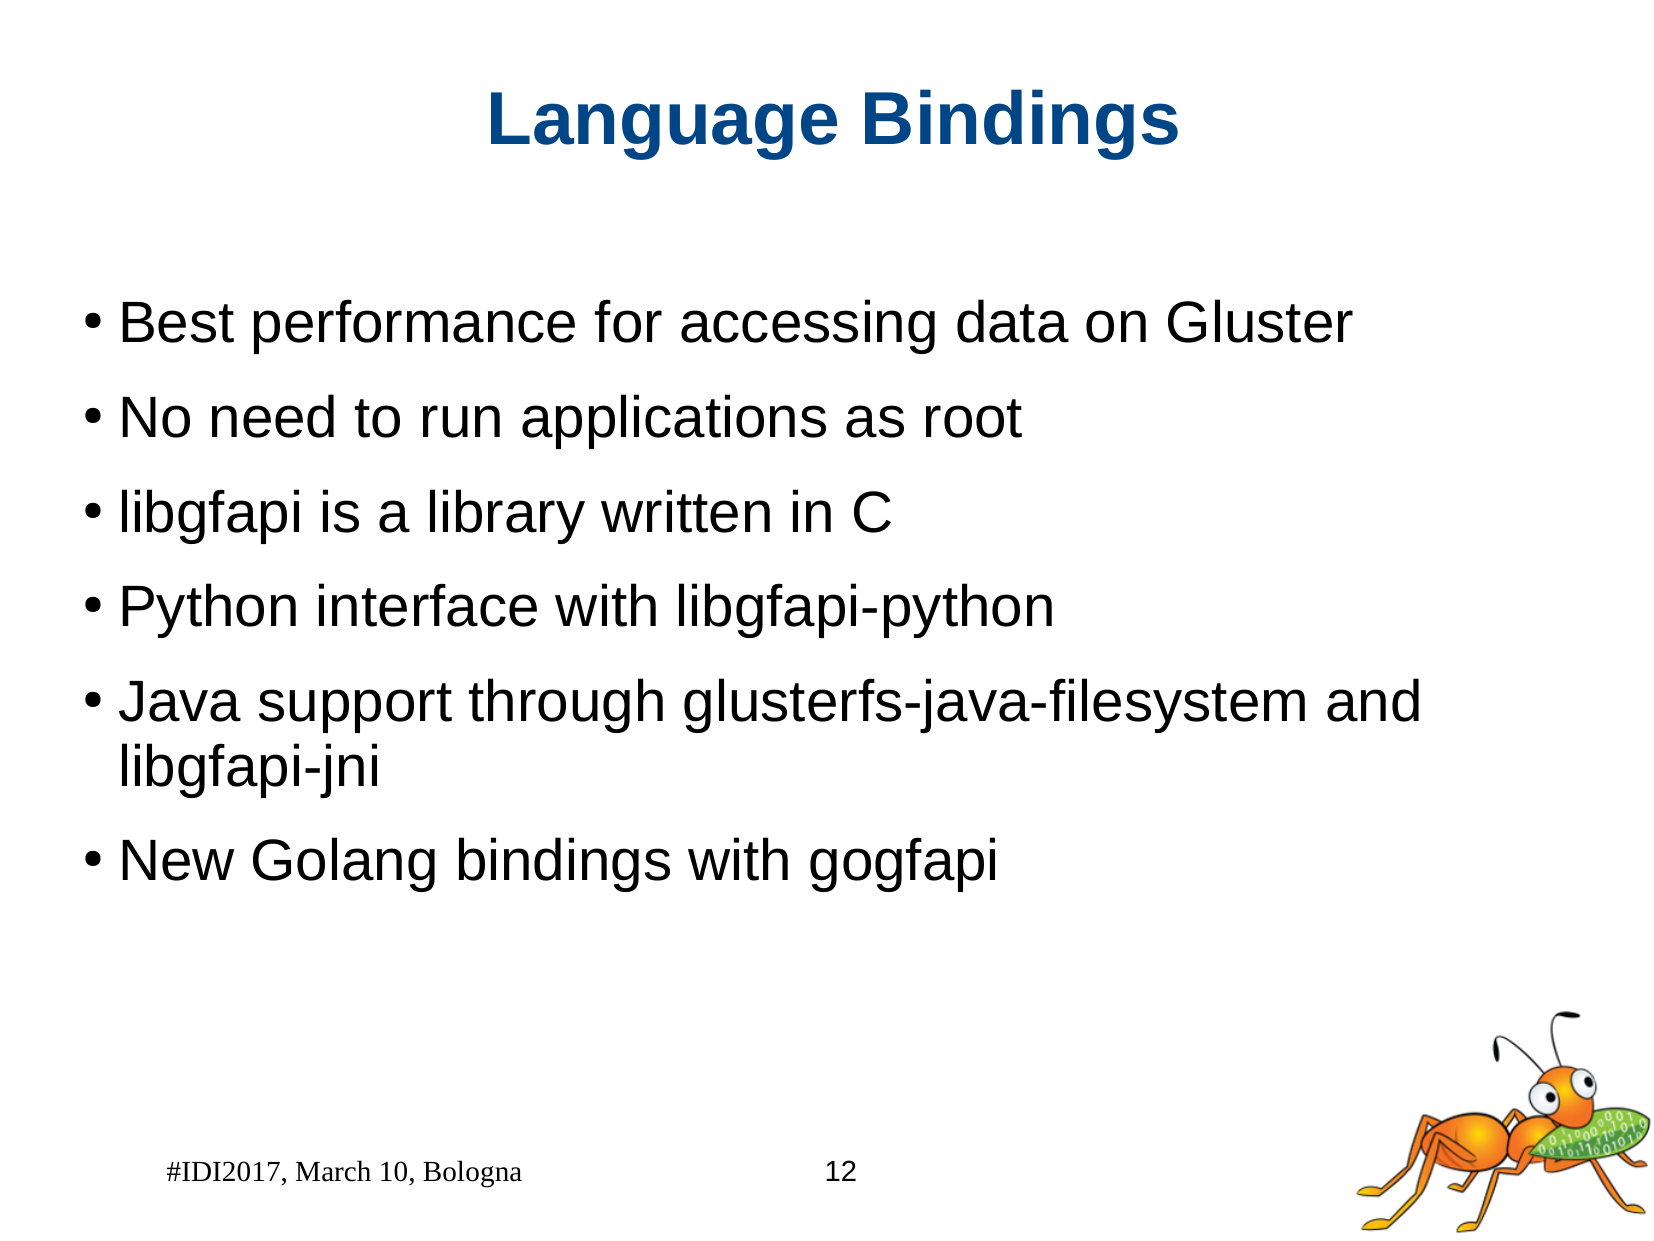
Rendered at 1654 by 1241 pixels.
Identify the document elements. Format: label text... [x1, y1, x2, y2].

title Language Bindings [90, 15, 1579, 223]
picture [1353, 1009, 1654, 1235]
list Best performance for accessing data on Gluster No need to run applications as root libgfapi is a library written in C Python interface with libgfapi-python Java support through glusterfs-java-filesystem and libgfapi-jni New Golang bindings with gogfapi [82, 290, 1571, 1010]
